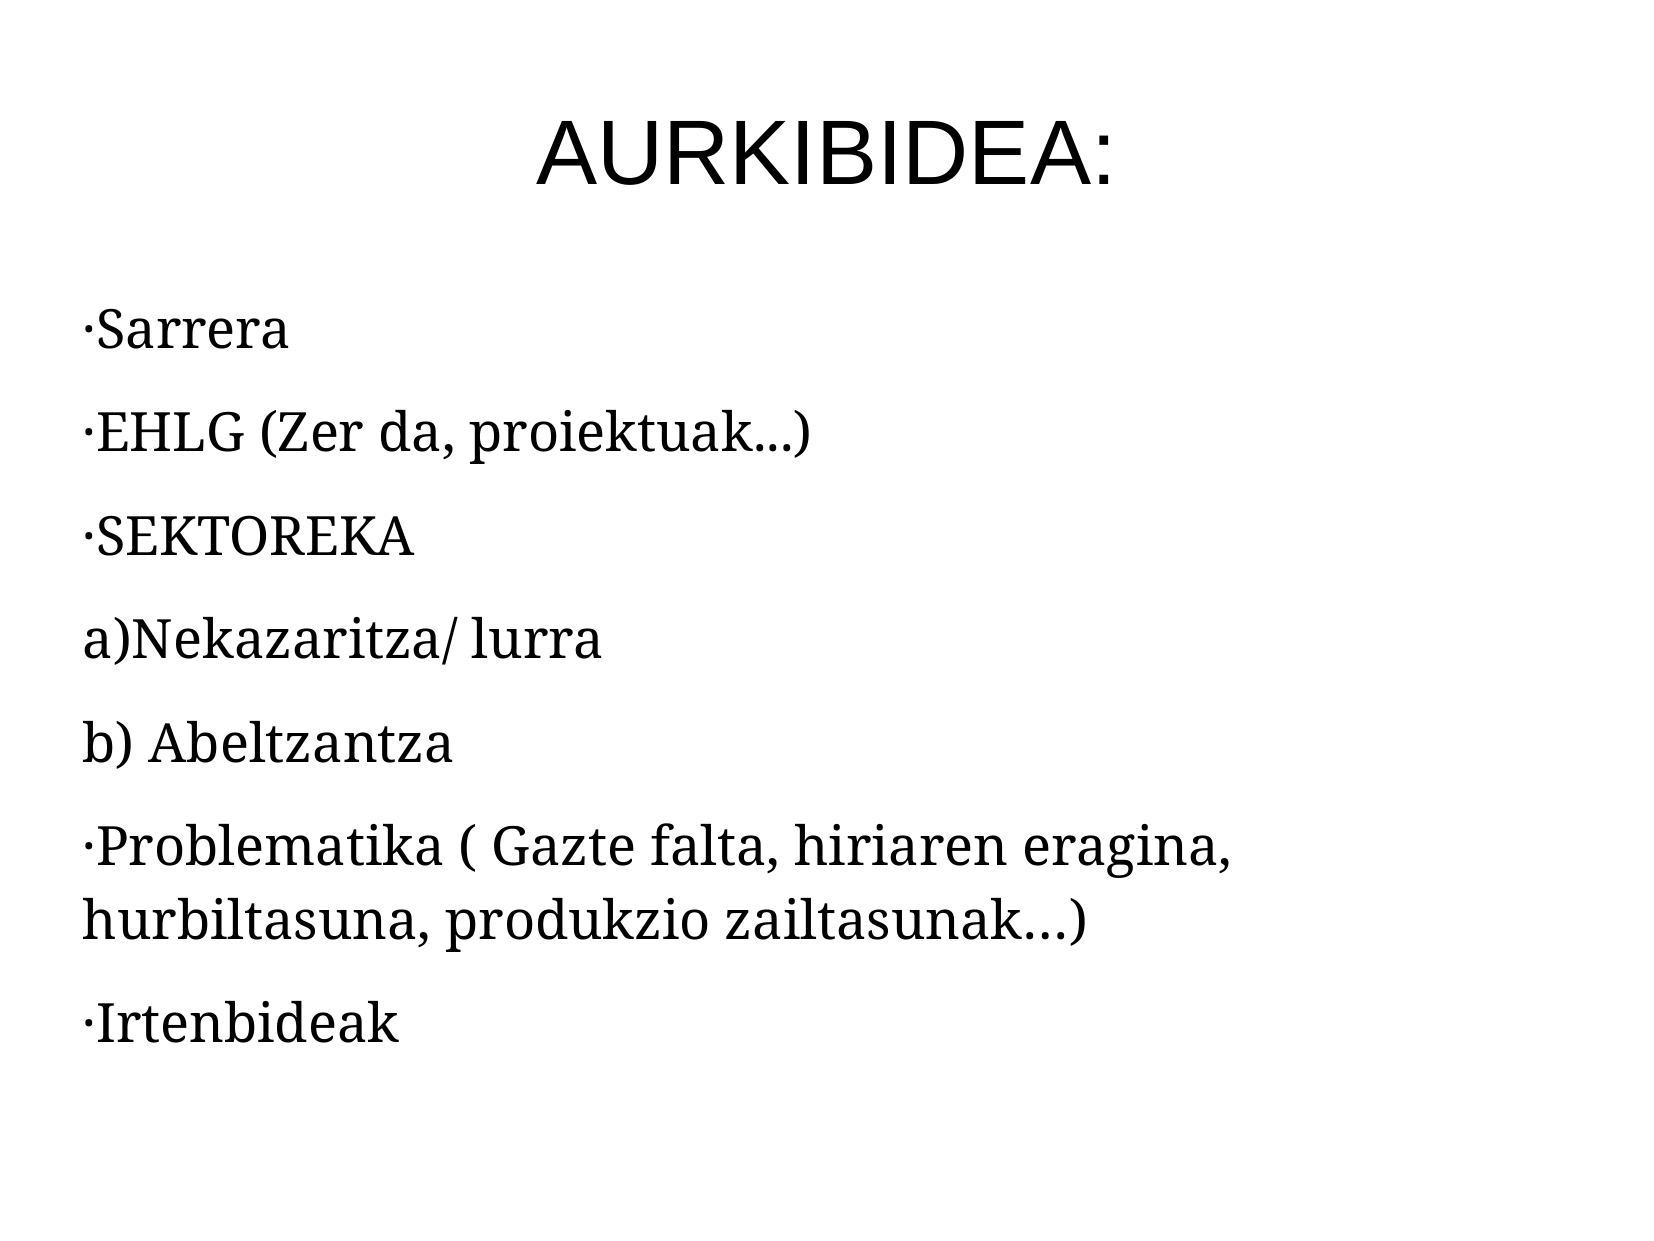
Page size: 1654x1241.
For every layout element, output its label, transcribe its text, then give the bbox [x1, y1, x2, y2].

title AURKIBIDEA: [82, 49, 1571, 257]
list ·Sarrera ·EHLG (Zer da, proiektuak...) ·SEKTOREKA a)Nekazaritza/ lurra b) Abeltzantza ·Problematika ( Gazte falta, hiriaren eragina, hurbiltasuna, produkzio zailtasunak…) ·Irtenbideak [82, 290, 1571, 1109]
